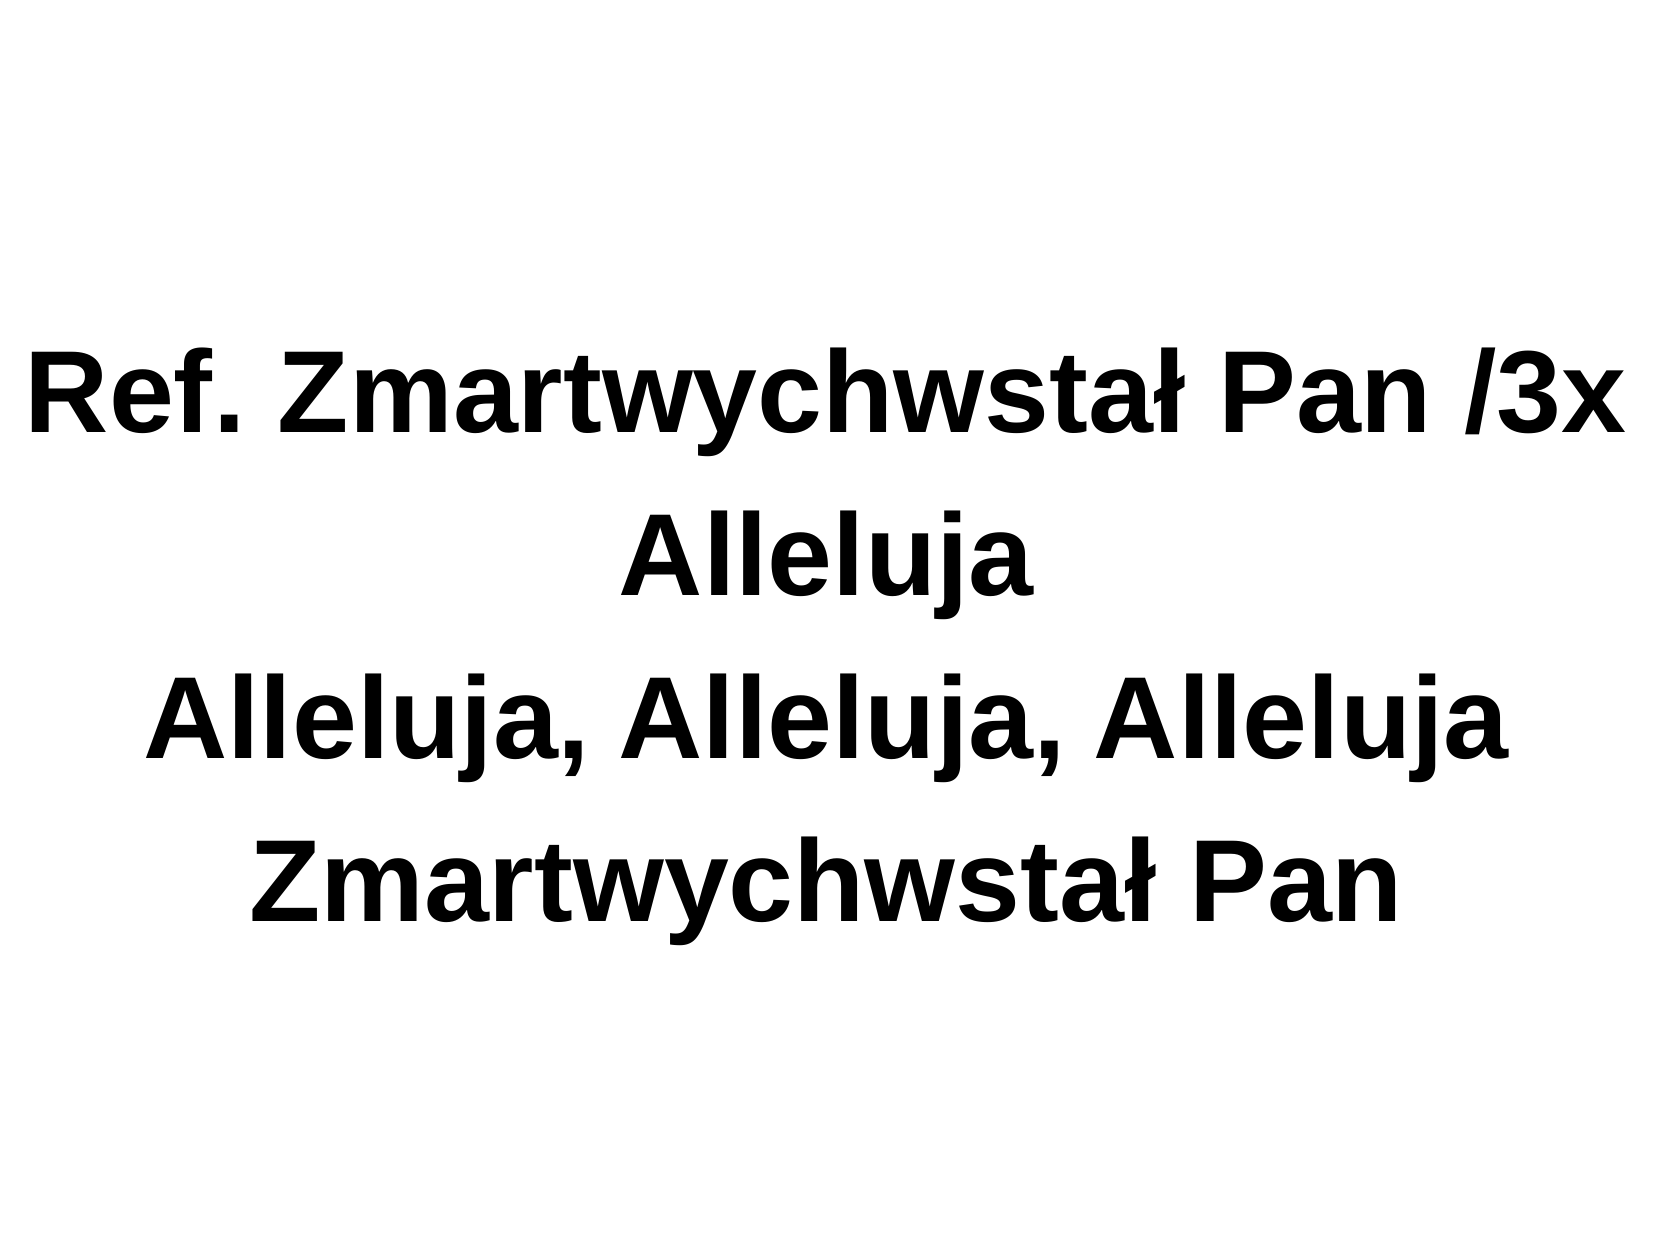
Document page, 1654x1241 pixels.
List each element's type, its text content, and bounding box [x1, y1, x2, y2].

subtitle Ref. Zmartwychwstał Pan /3x Alleluja Alleluja, Alleluja, Alleluja Zmartwychwstał Pan [0, 0, 1654, 1241]
